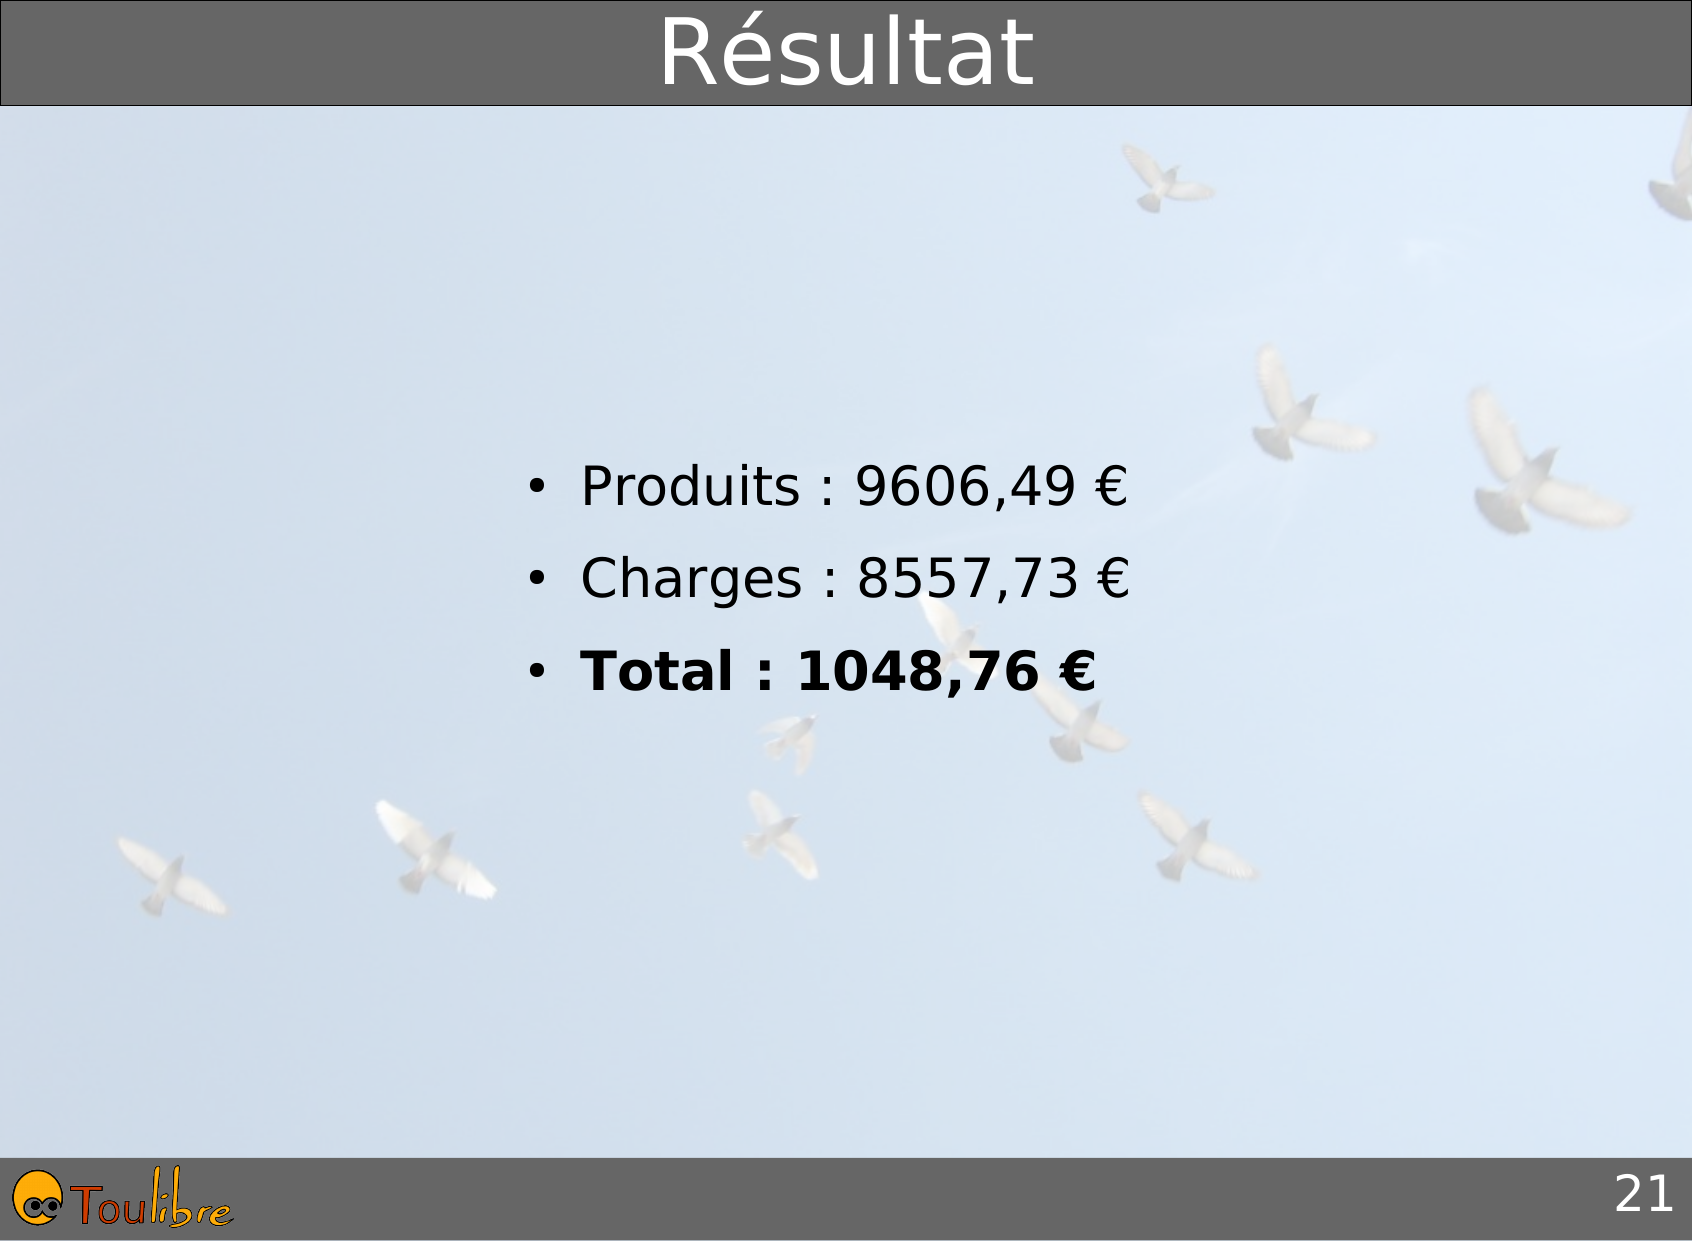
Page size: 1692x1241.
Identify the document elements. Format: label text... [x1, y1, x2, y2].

title Résultat [0, 0, 1692, 107]
picture [12, 1165, 234, 1228]
list Produits : 9606,49 € Charges : 8557,73 € Total : 1048,76 € [509, 454, 1297, 759]
